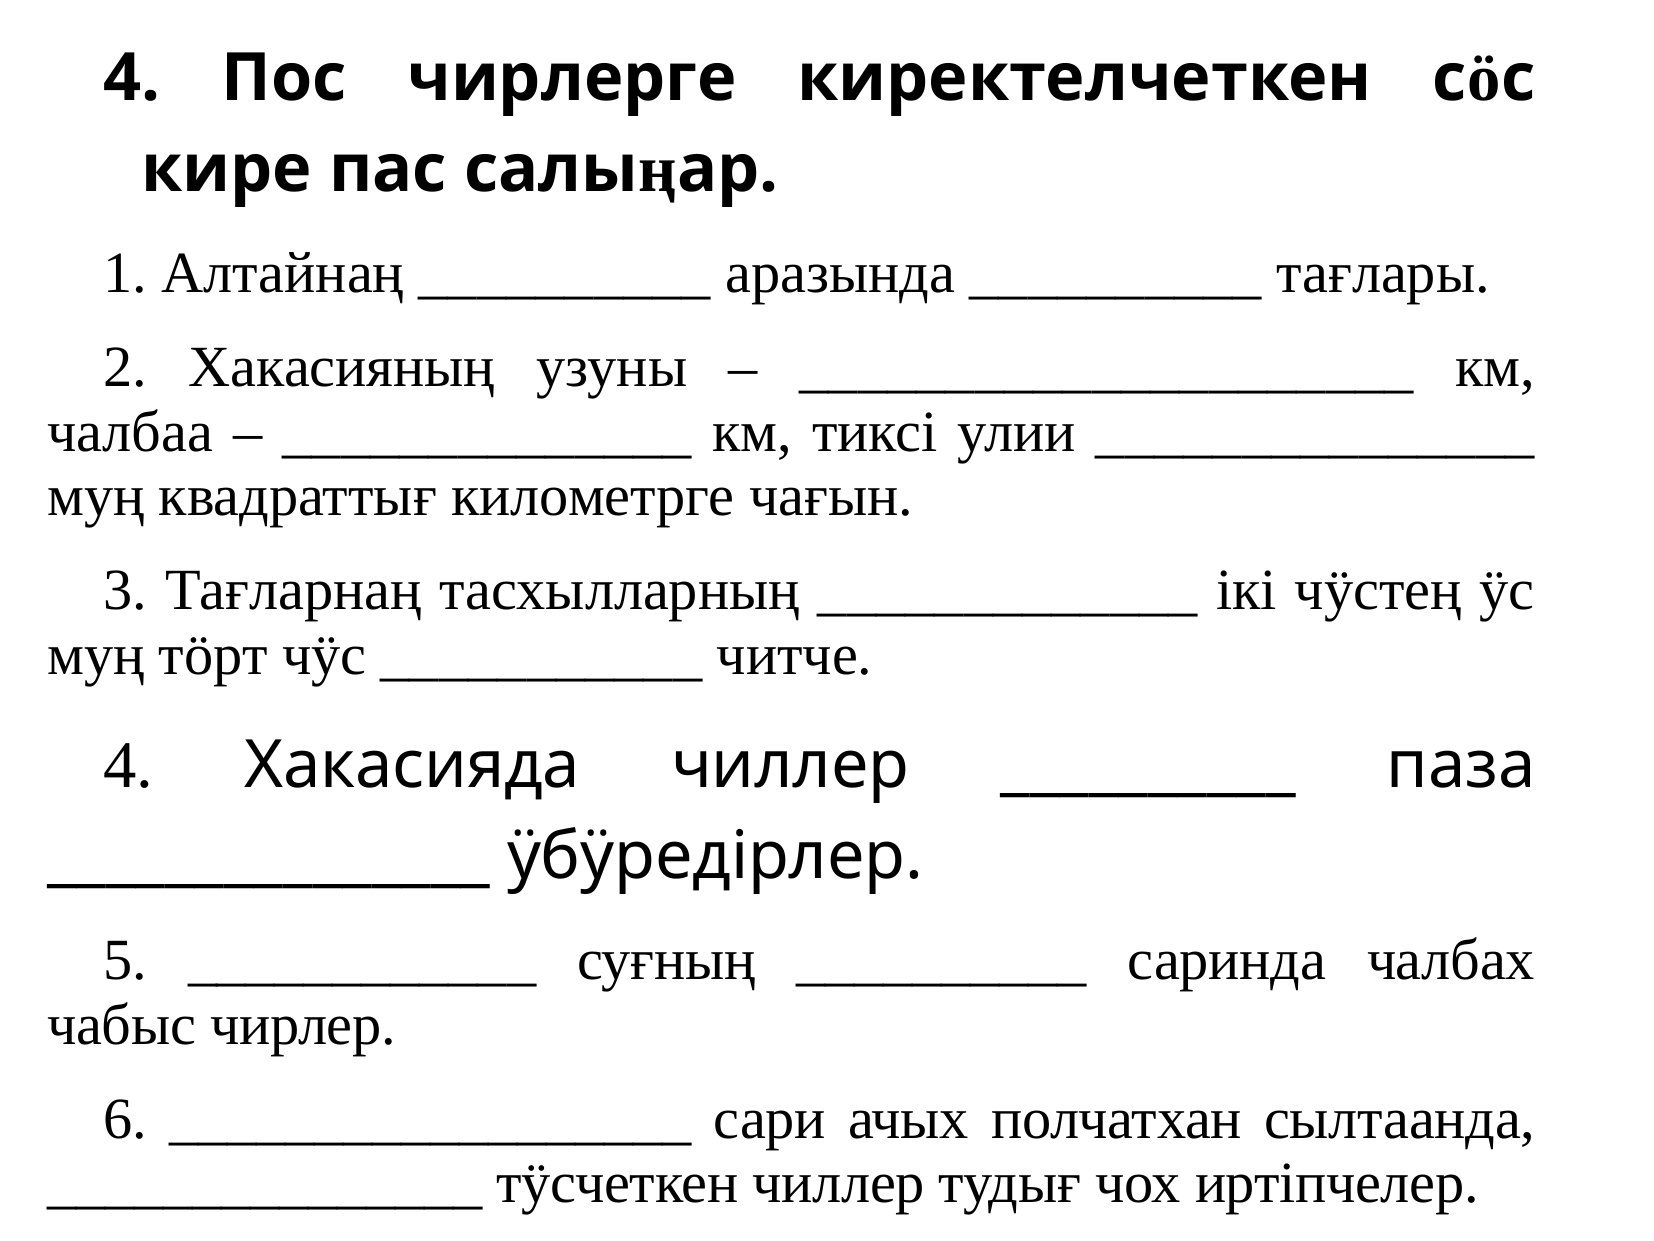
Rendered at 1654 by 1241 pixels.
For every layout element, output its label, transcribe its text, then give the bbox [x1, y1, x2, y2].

list 4. Пос чирлерге киректелчеткен сӧс кире пас салыңар. 1. Алтайнаң __________ аразында __________ тағлары. 2. Хакасияның узуны – _____________________ км, чалбаа – ______________ км, тиксi улии _______________ муң квадраттығ километрге чағын. 3. Тағларнаң тасхылларның _____________ iкi чӱстең ӱс муң тӧрт чӱс ___________ читче. 4. Хакасияда чиллер __________ паза _______________ ӱбӱредiрлер. 5. ____________ суғның __________ саринда чалбах чабыс чирлер. 6. __________________ сари ачых полчатхан сылтаанда, _______________ тӱсчеткен чиллер тудығ чох иртiпчелер. [47, 29, 1536, 1160]
